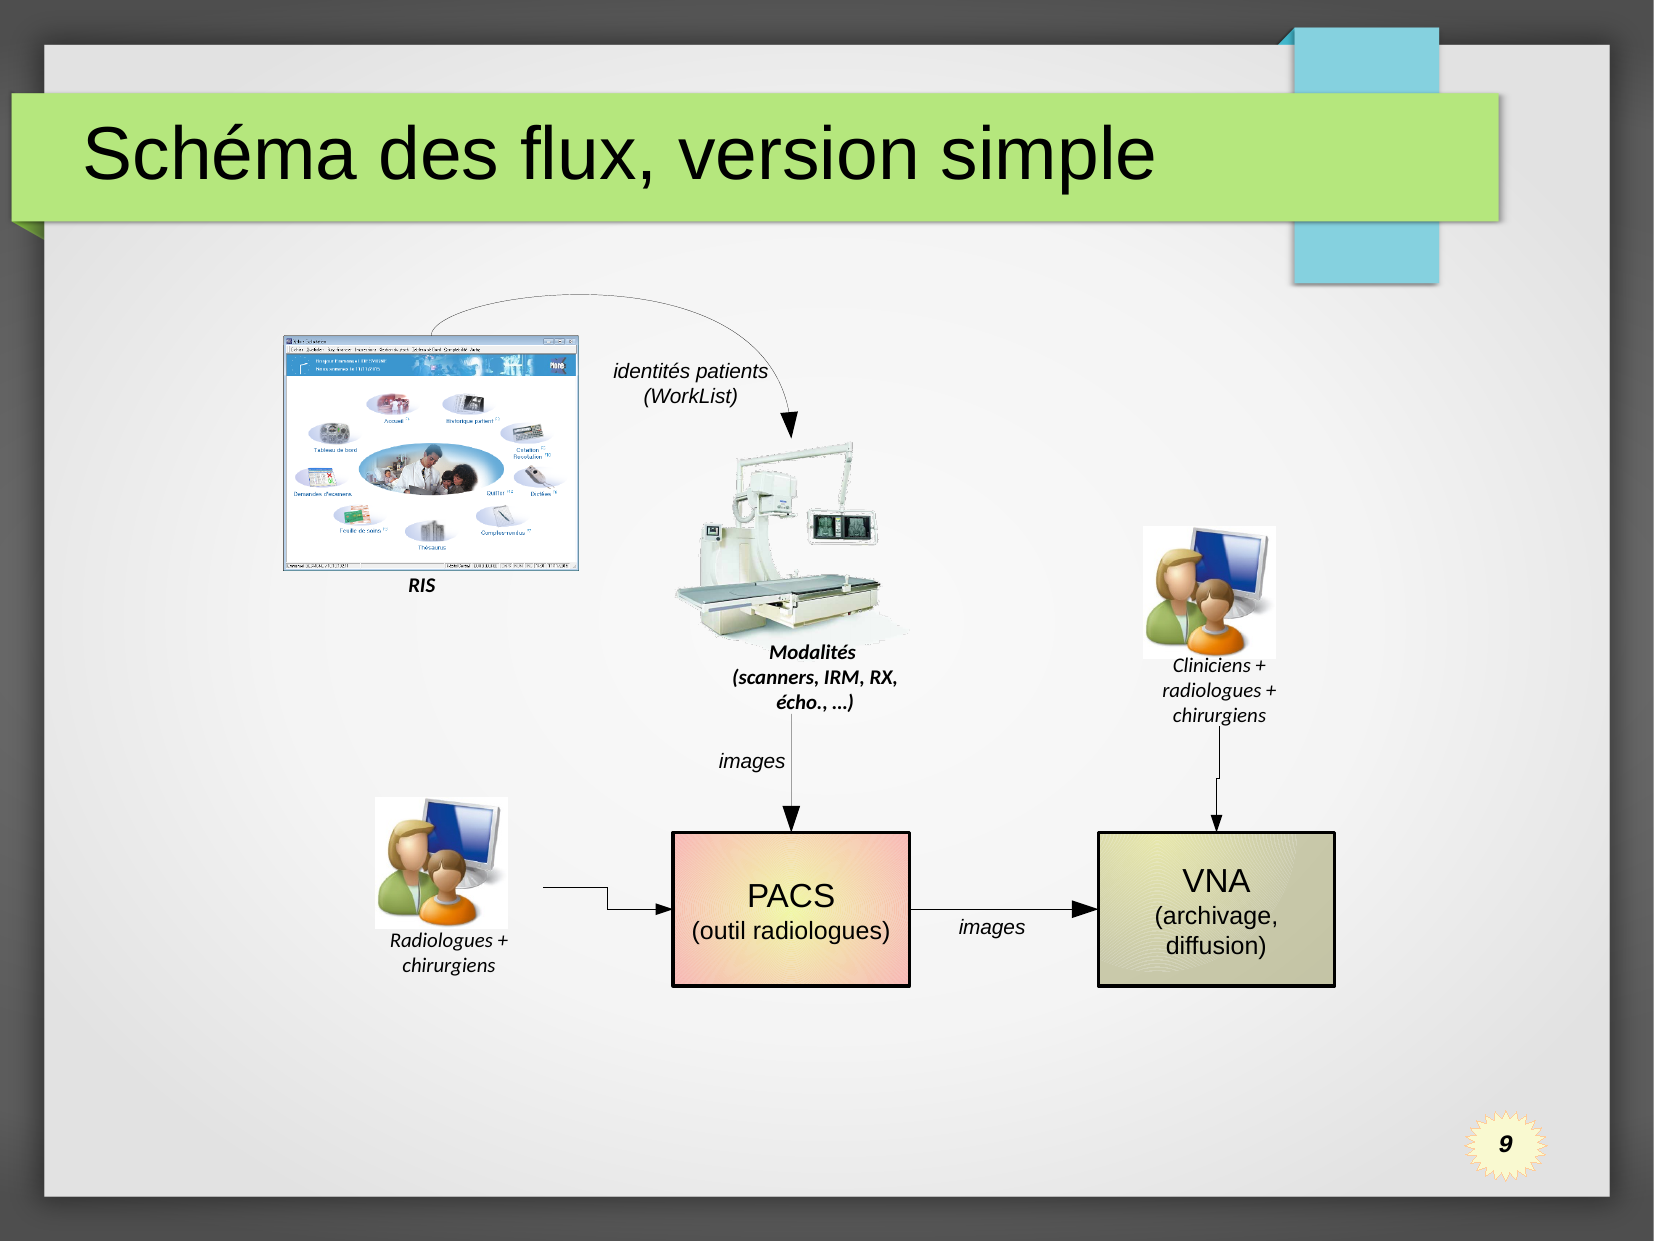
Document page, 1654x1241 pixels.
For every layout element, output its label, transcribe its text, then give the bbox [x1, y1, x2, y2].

text_box images [696, 747, 792, 773]
picture [0, 0, 1654, 1241]
text_box Modalités (scanners, IRM, RX, écho., …) [720, 638, 910, 714]
text_box VNA (archivage, diffusion) [1098, 832, 1335, 986]
text_box Cliniciens + radiologues + chirurgiens [1116, 651, 1323, 727]
text_box RIS [368, 571, 475, 597]
title Schéma des flux, version simple [82, 94, 1264, 213]
text_box images [944, 913, 1040, 939]
text_box identités patients (WorkList) [602, 357, 780, 408]
text_box PACS (outil radiologues) [673, 832, 910, 986]
text_box Radiologues + chirurgiens [354, 926, 544, 978]
